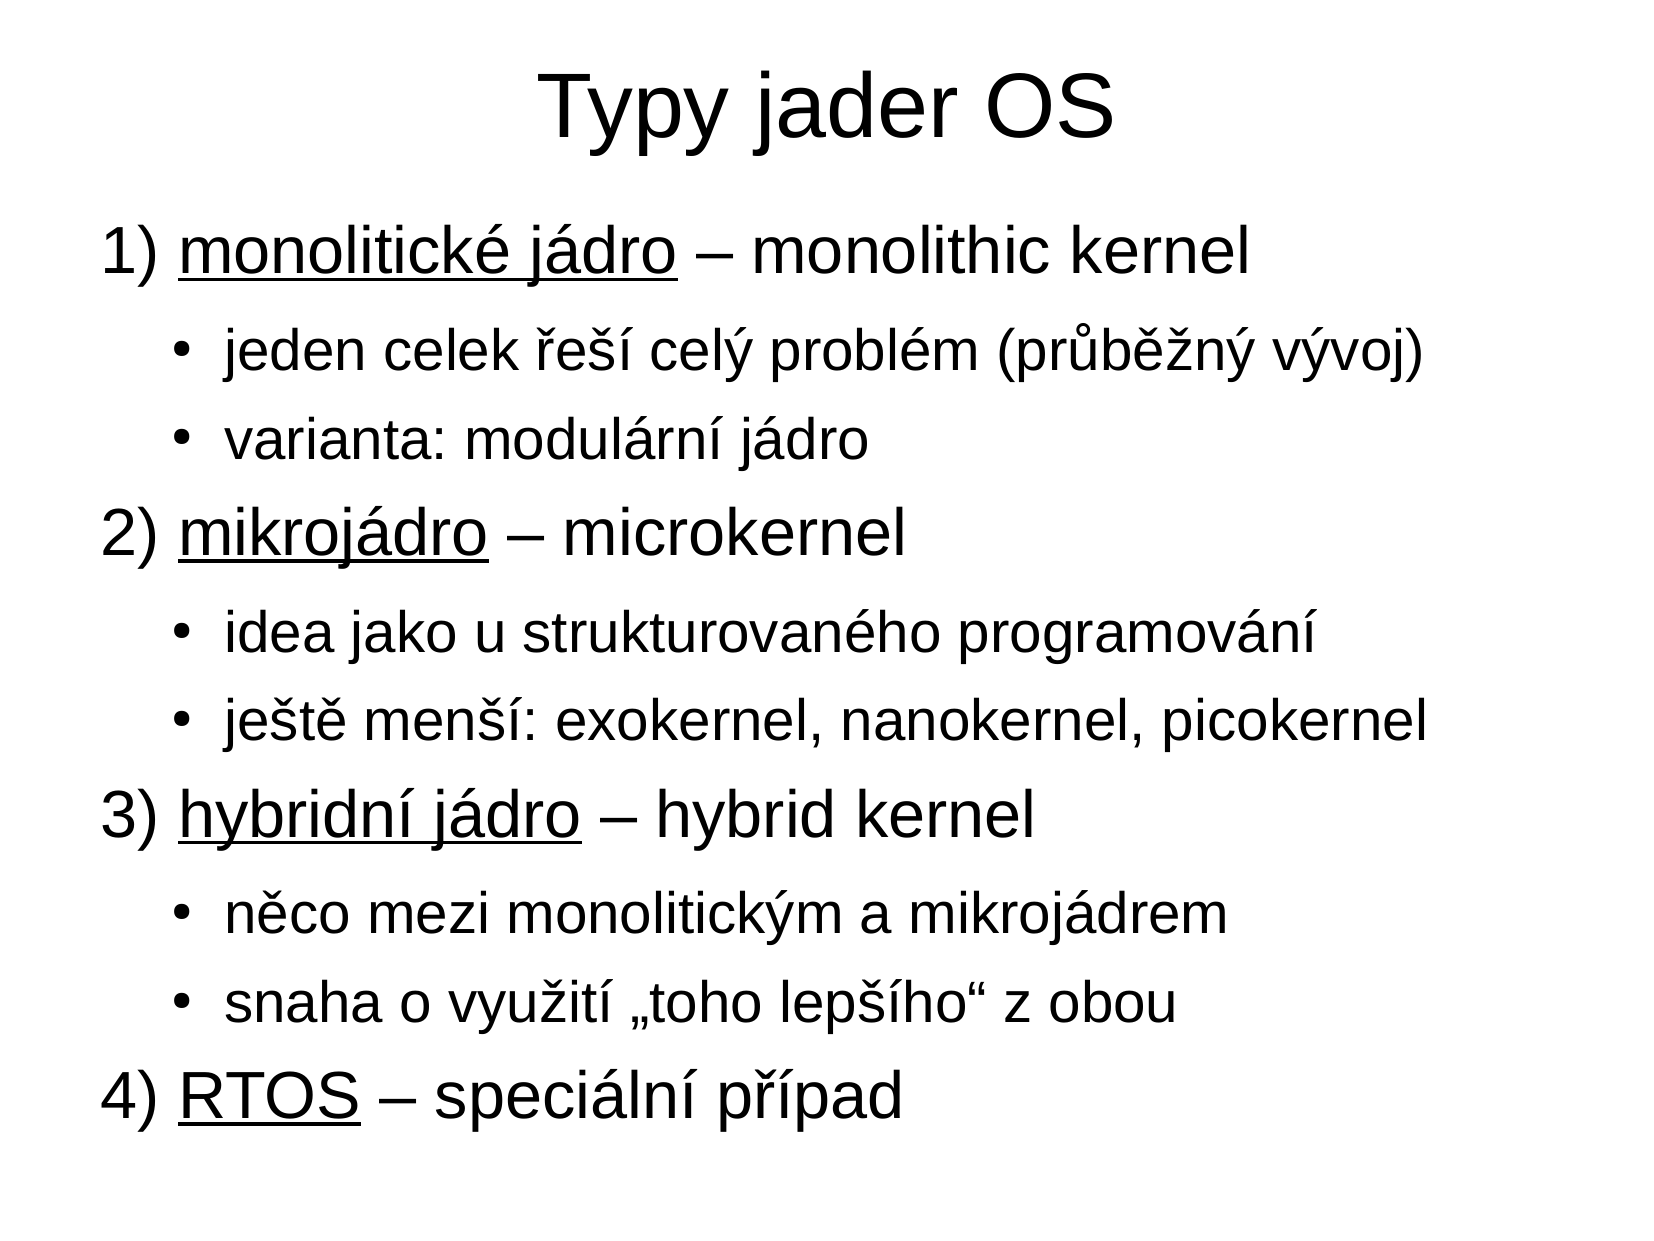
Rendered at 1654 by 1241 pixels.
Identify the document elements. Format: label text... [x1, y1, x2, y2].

title Typy jader OS [82, 9, 1571, 202]
list monolitické jádro – monolithic kernel jeden celek řeší celý problém (průběžný vývoj) varianta: modulární jádro mikrojádro – microkernel idea jako u strukturovaného programování ještě menší: exokernel, nanokernel, picokernel hybridní jádro – hybrid kernel něco mezi monolitickým a mikrojádrem snaha o využití „toho lepšího“ z obou RTOS – speciální případ [82, 213, 1571, 1133]
